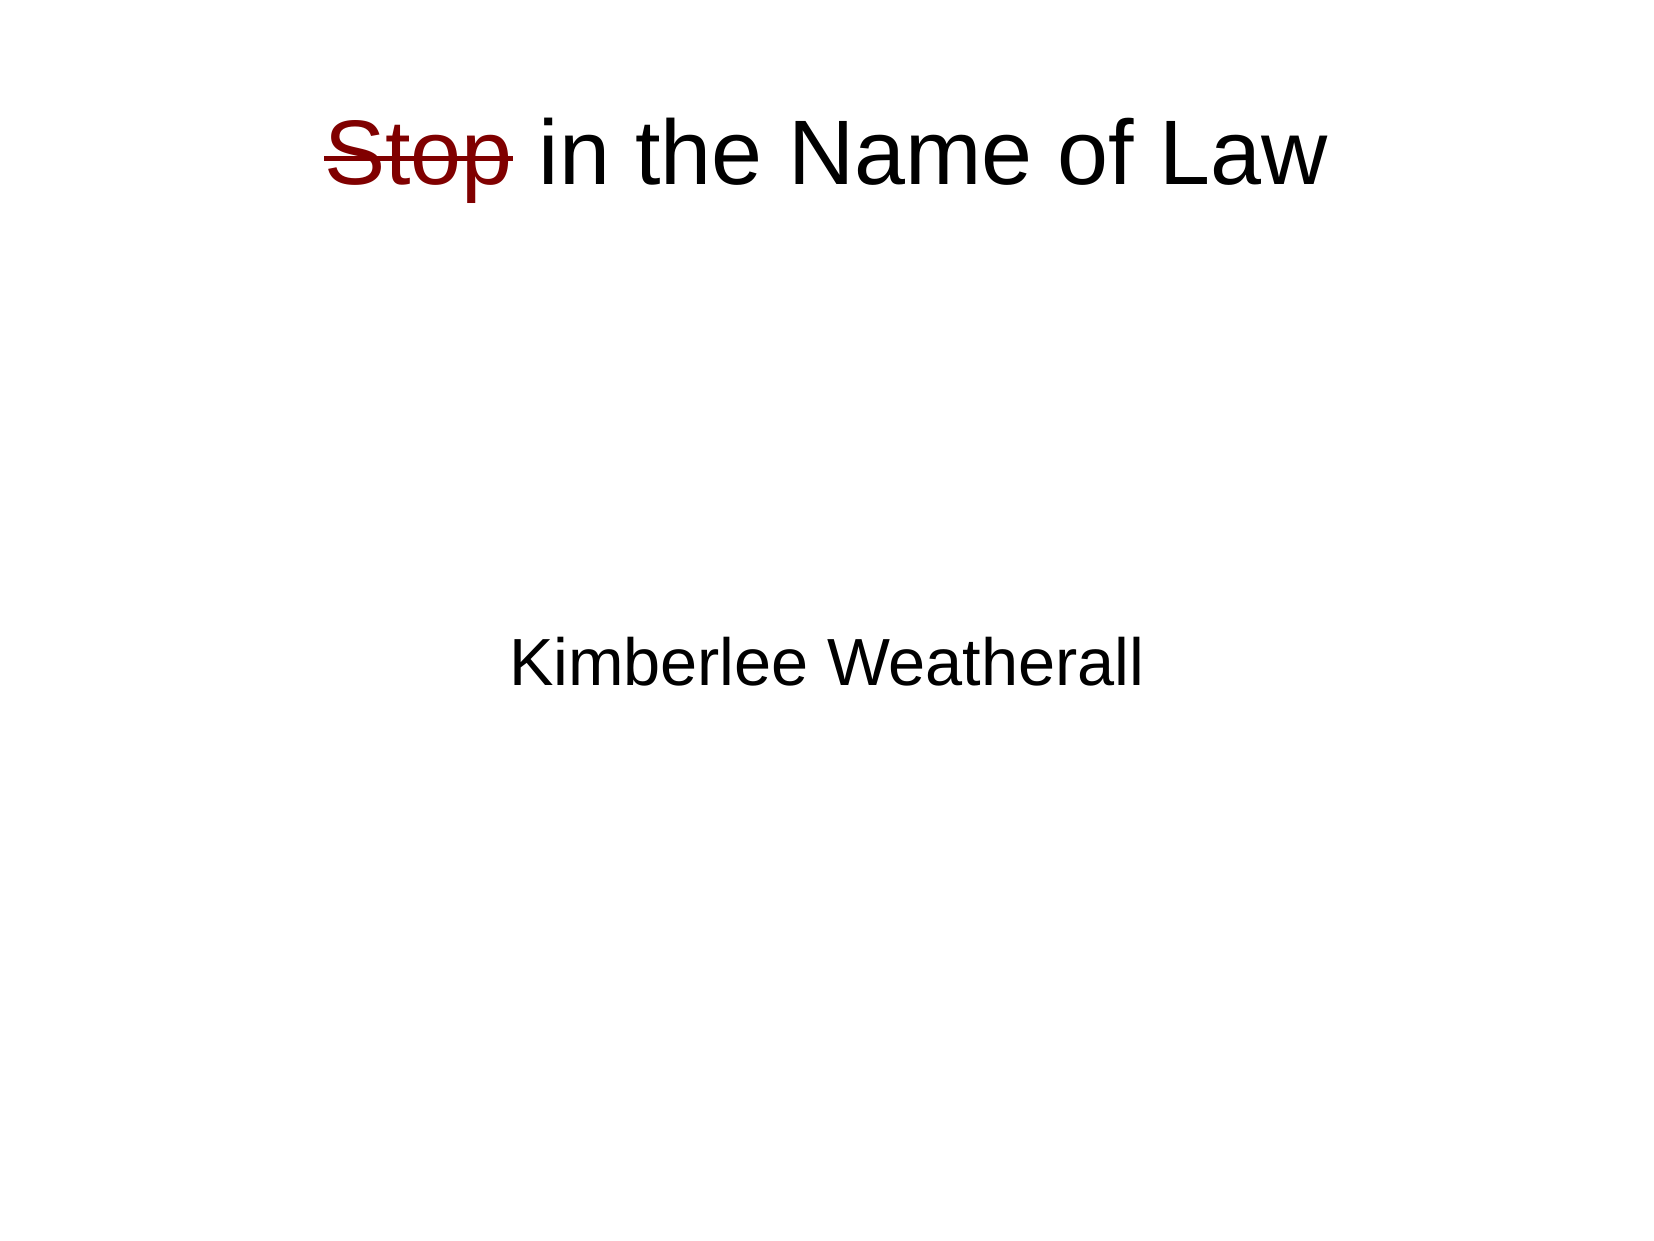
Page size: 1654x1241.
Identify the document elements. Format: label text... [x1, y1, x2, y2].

subtitle Kimberlee Weatherall [82, 290, 1571, 1109]
title Stop in the Name of Law [82, 49, 1571, 257]
